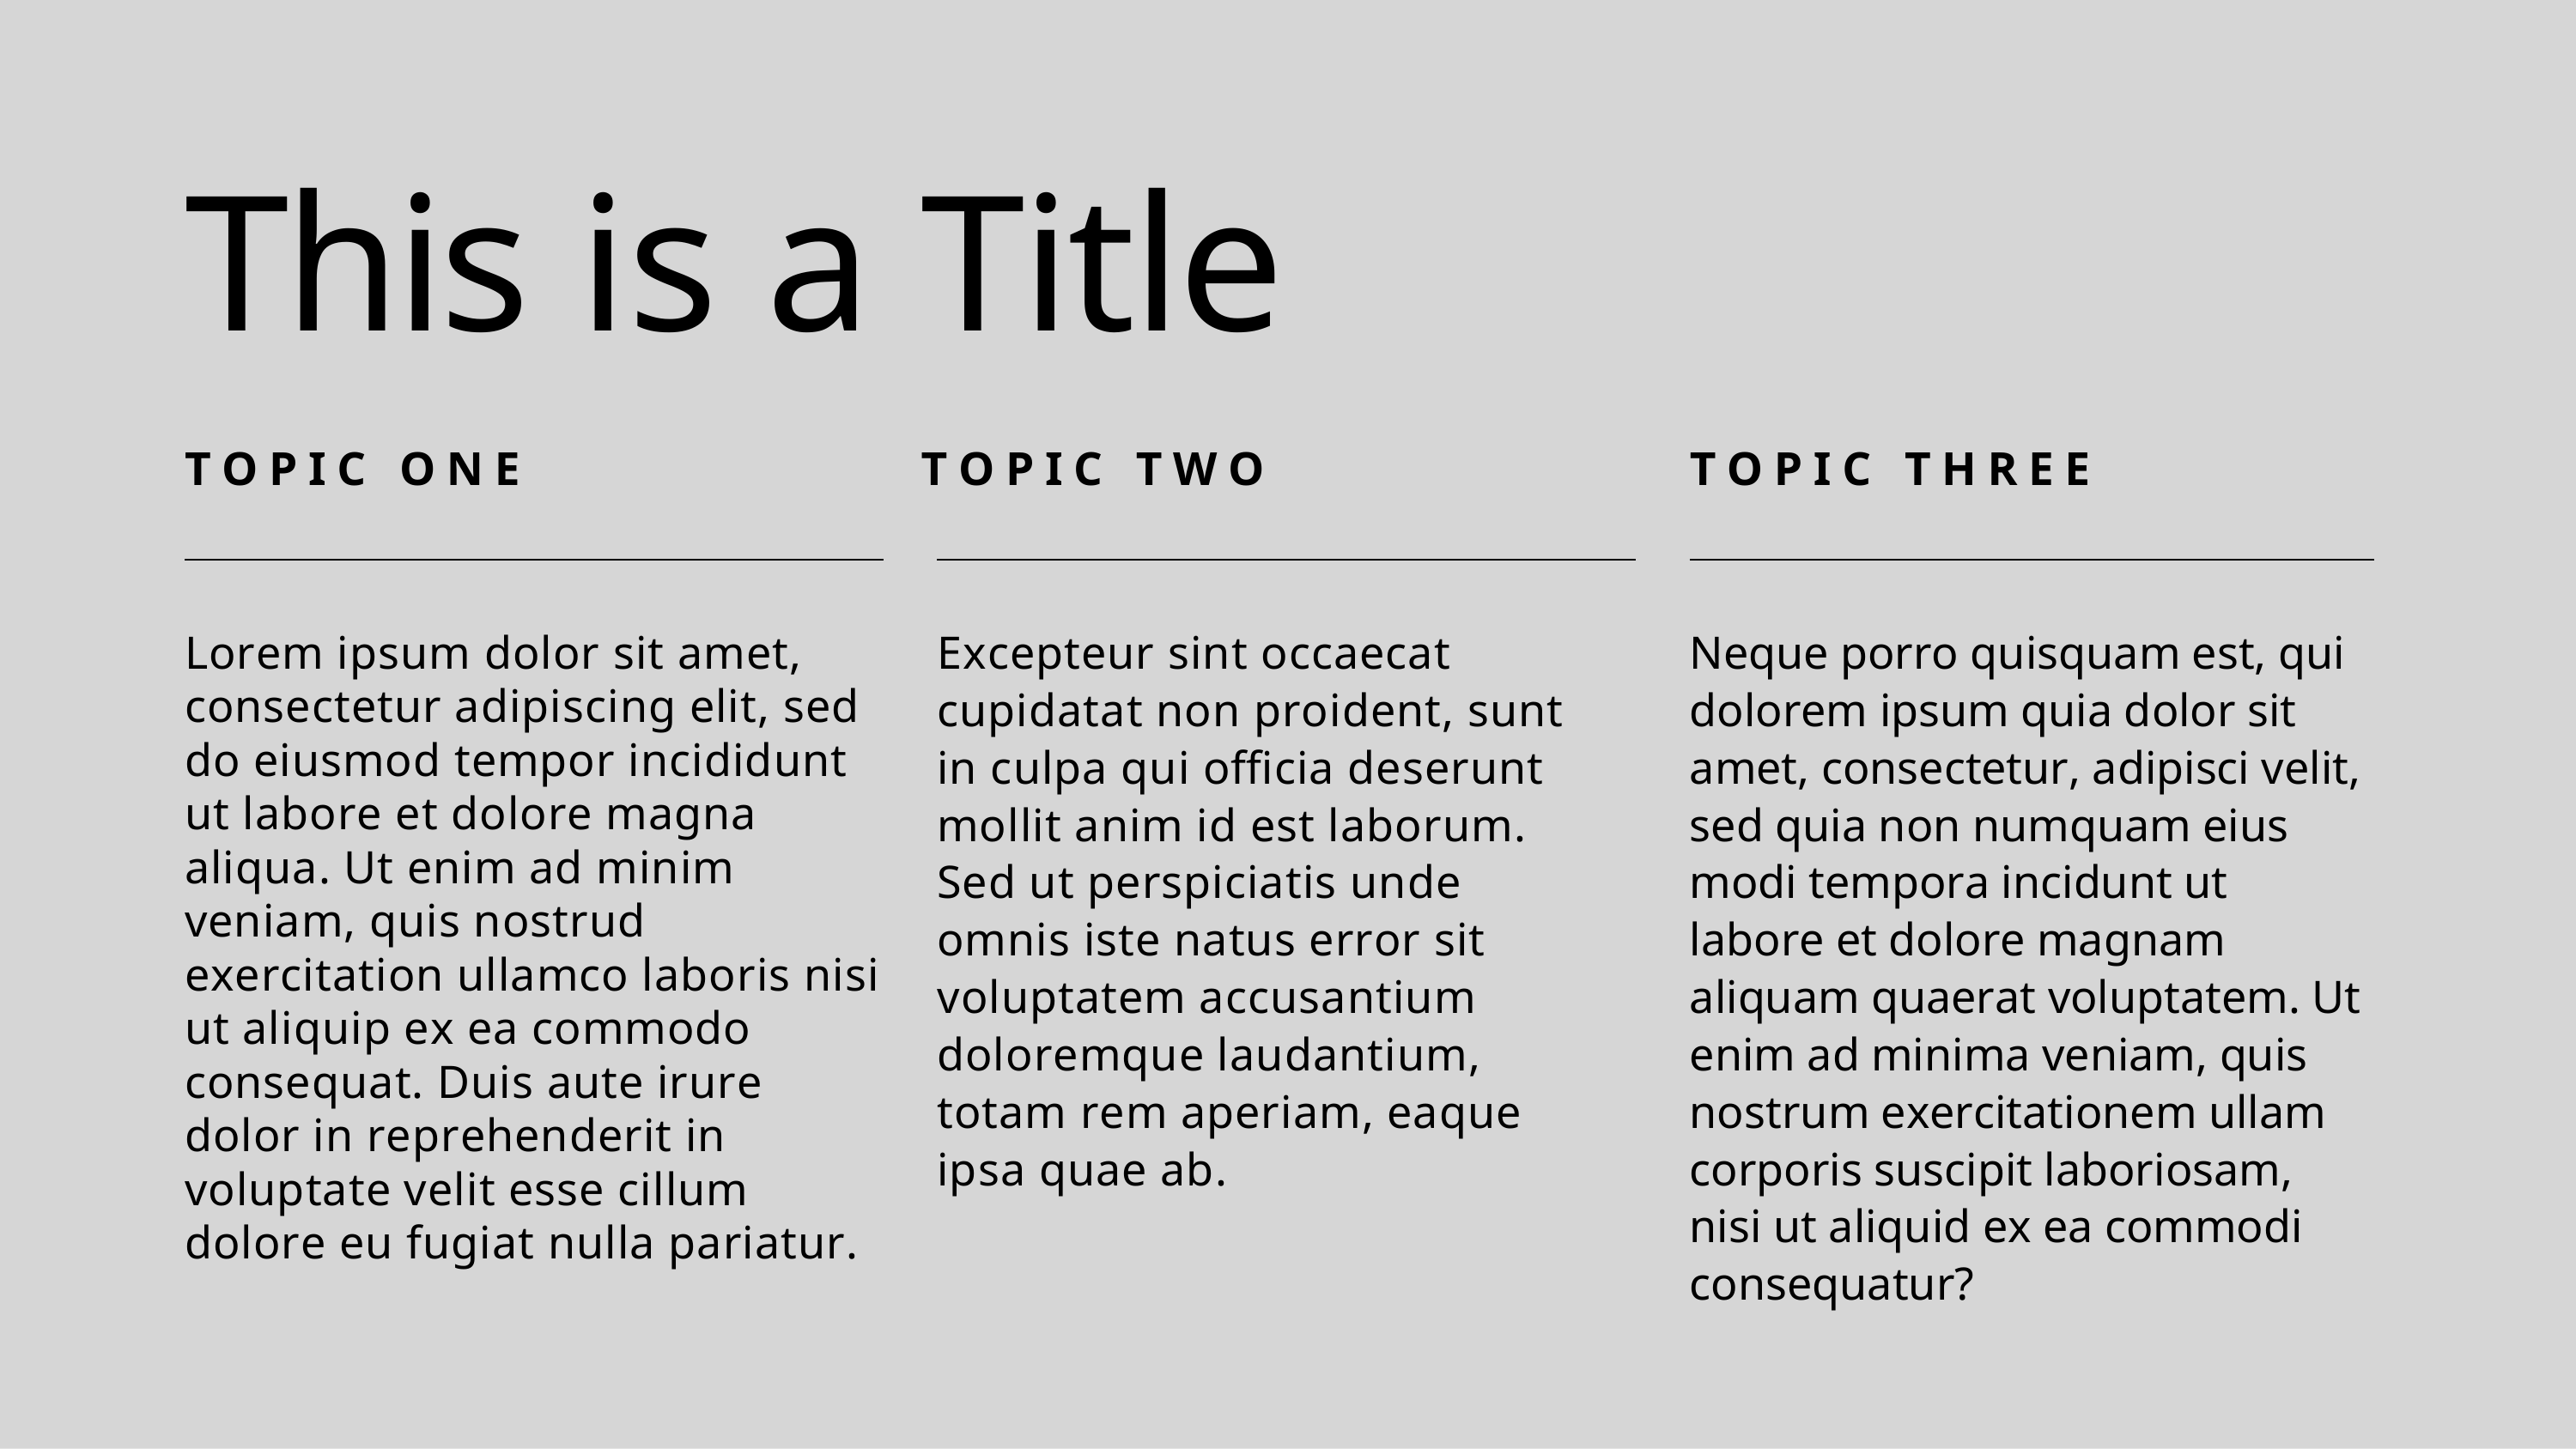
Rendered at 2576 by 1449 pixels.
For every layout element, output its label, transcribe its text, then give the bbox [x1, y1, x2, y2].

text_box Neque porro quisquam est, qui dolorem ipsum quia dolor sit amet, consectetur, adipisci velit, sed quia non numquam eius modi tempora incidunt ut labore et dolore magnam aliquam quaerat voluptatem. Ut enim ad minima veniam, quis nostrum exercitationem ullam corporis suscipit laboriosam, nisi ut aliquid ex ea commodi consequatur? [1687, 618, 2362, 1310]
text_box Excepteur sint occaecat cupidatat non proident, sunt in culpa qui officia deserunt mollit anim id est laborum. Sed ut perspiciatis unde omnis iste natus error sit voluptatem accusantium doloremque laudantium, totam rem aperiam, eaque ipsa quae ab. [935, 618, 1604, 1195]
text_box Lorem ipsum dolor sit amet, consectetur adipiscing elit, sed do eiusmod tempor incididunt ut labore et dolore magna aliqua. Ut enim ad minim veniam, quis nostrud exercitation ullamco laboris nisi ut aliquip ex ea commodo consequat. Duis aute irure dolor in reprehenderit in voluptate velit esse cillum dolore eu fugiat nulla pariatur. [182, 618, 884, 1269]
text_box TOPIC ONE [182, 438, 884, 497]
text_box TOPIC TWO [919, 438, 1620, 497]
title This is a Title [182, 136, 2405, 408]
text_box TOPIC THREE [1687, 438, 2389, 497]
